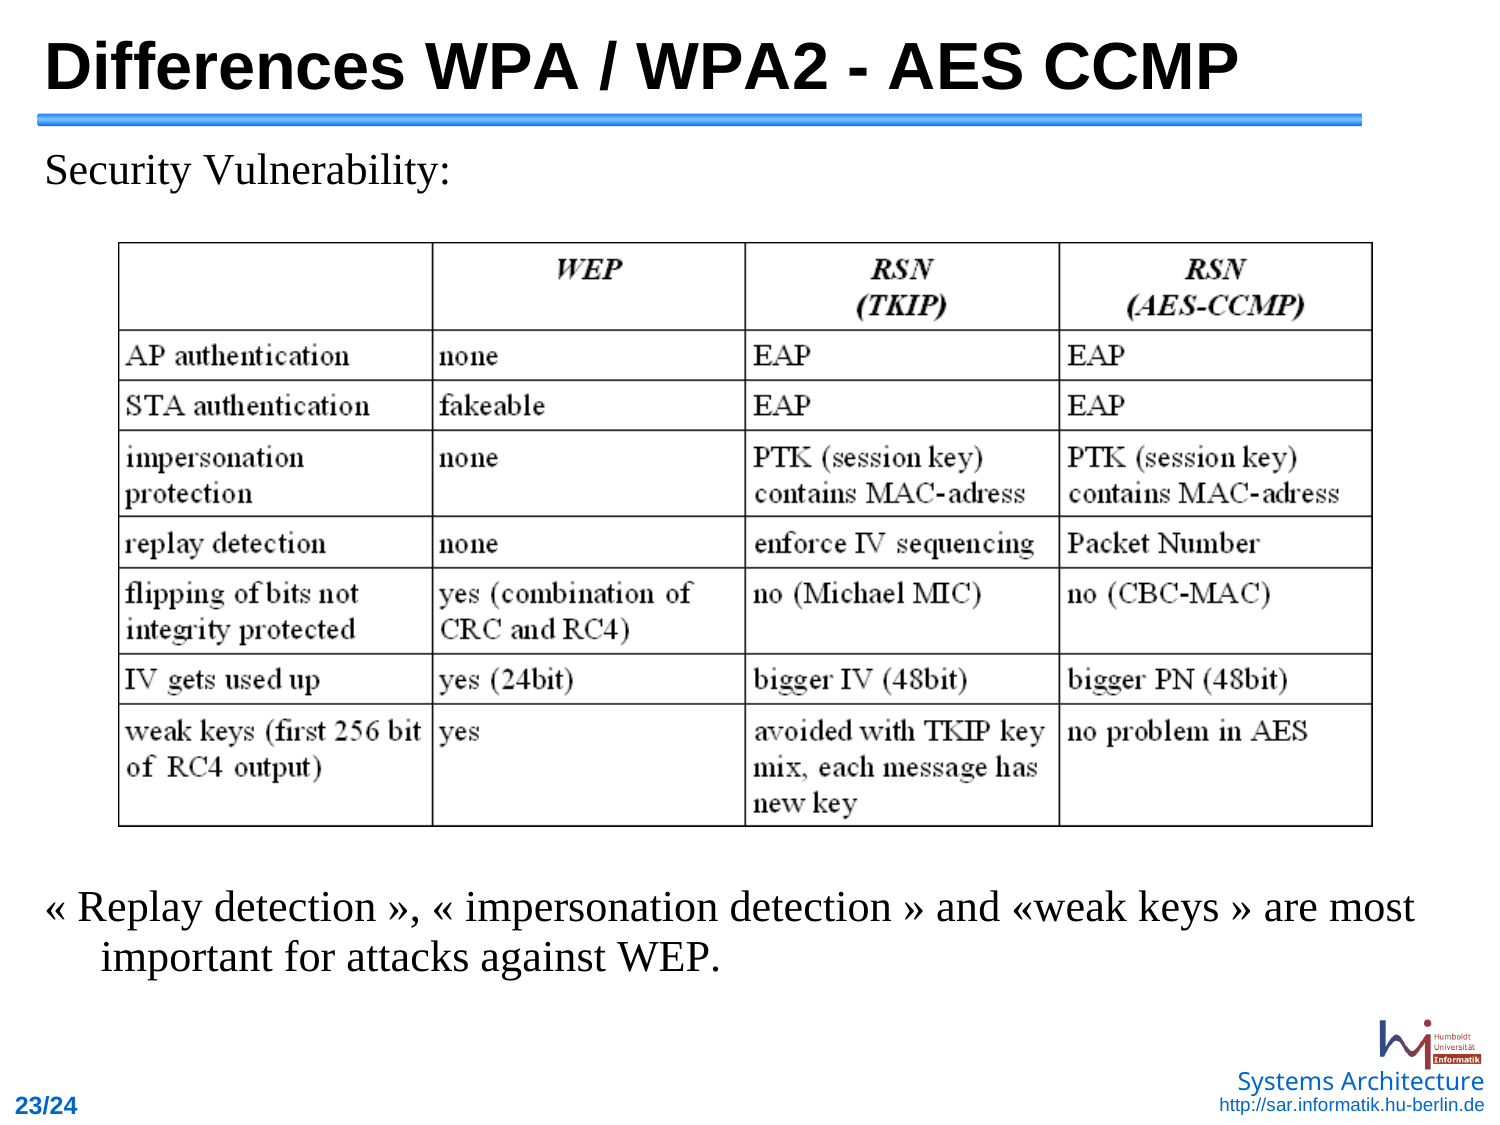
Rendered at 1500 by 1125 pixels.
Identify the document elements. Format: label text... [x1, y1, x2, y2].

list Security Vulnerability: « Replay detection », « impersonation detection » and «weak keys » are most important for attacks against WEP. [29, 137, 1500, 1059]
picture [118, 242, 1373, 827]
picture [1376, 1059, 1483, 1071]
title Differences WPA / WPA2 - AES CCMP [29, 20, 1500, 114]
